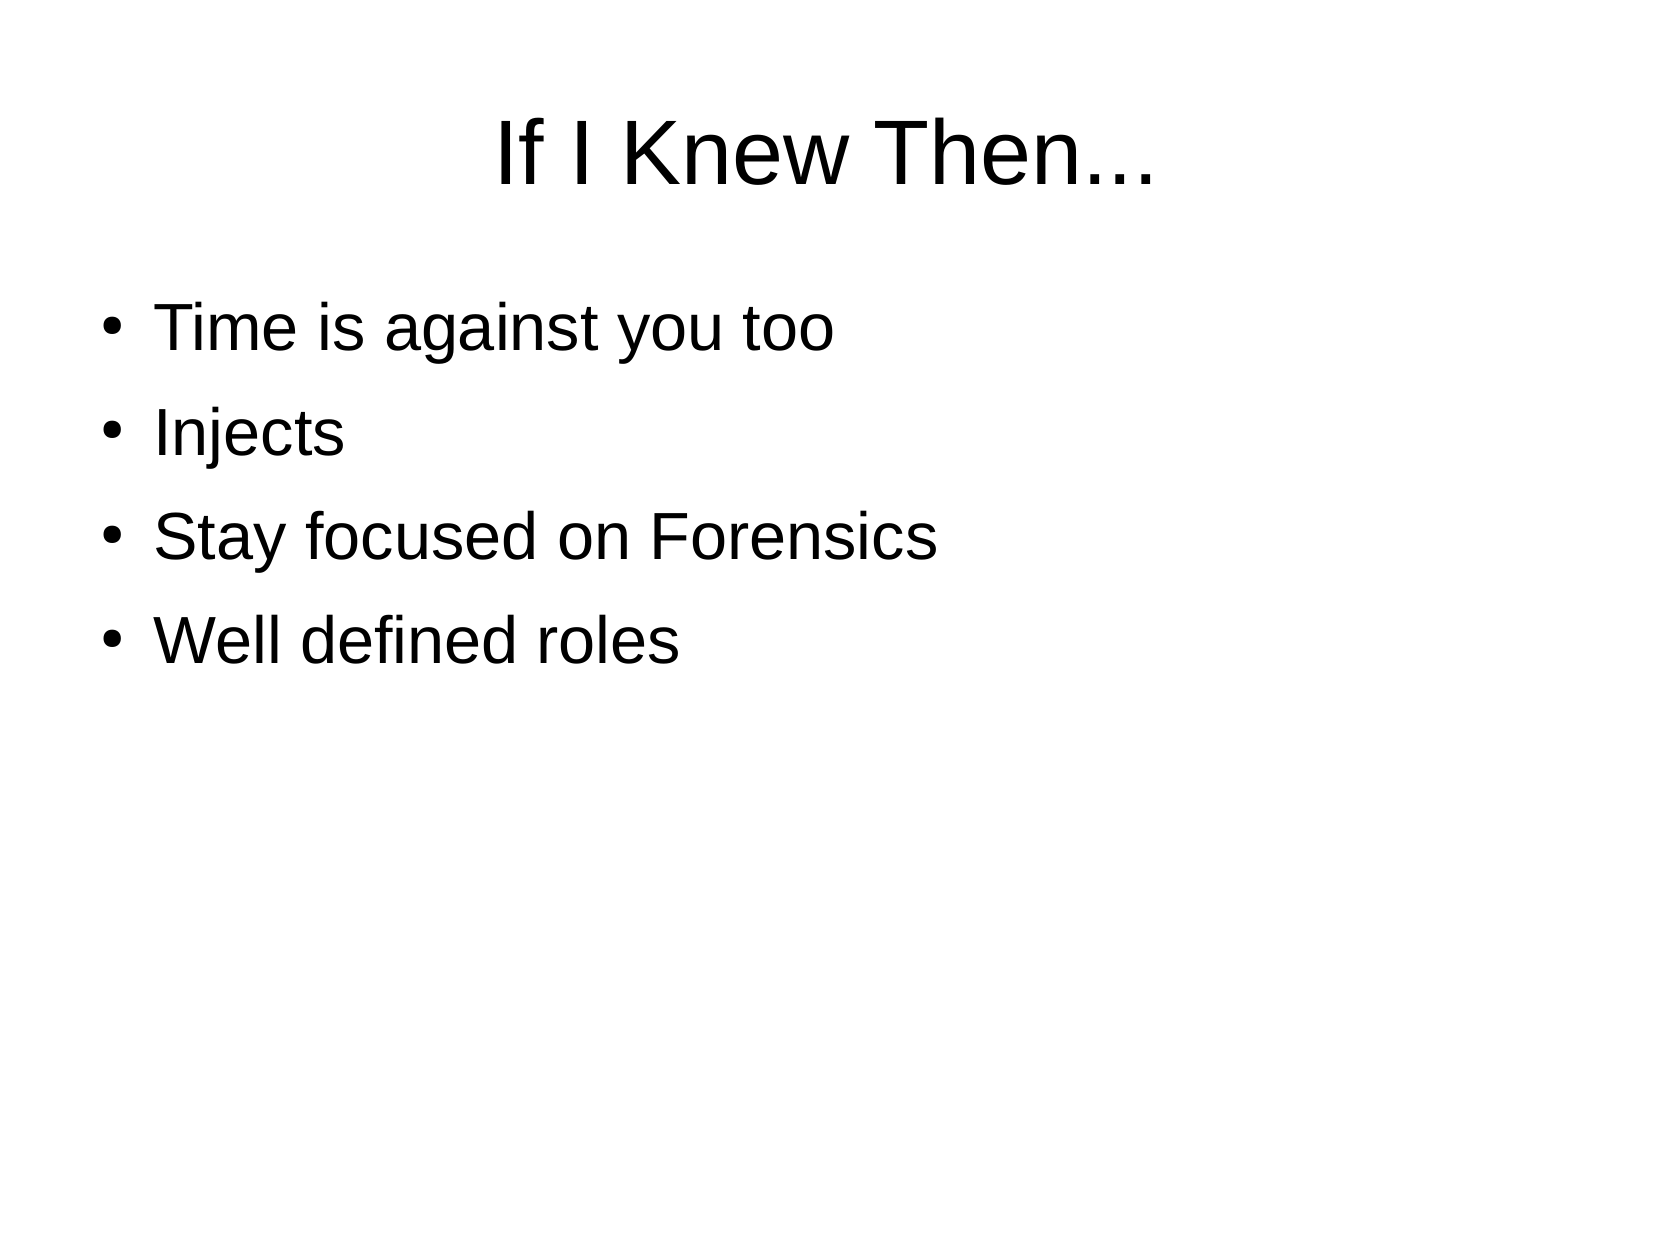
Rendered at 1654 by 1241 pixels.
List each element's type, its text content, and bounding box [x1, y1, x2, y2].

list Time is against you too Injects Stay focused on Forensics Well defined roles [82, 290, 1571, 1010]
title If I Knew Then... [82, 49, 1571, 257]
